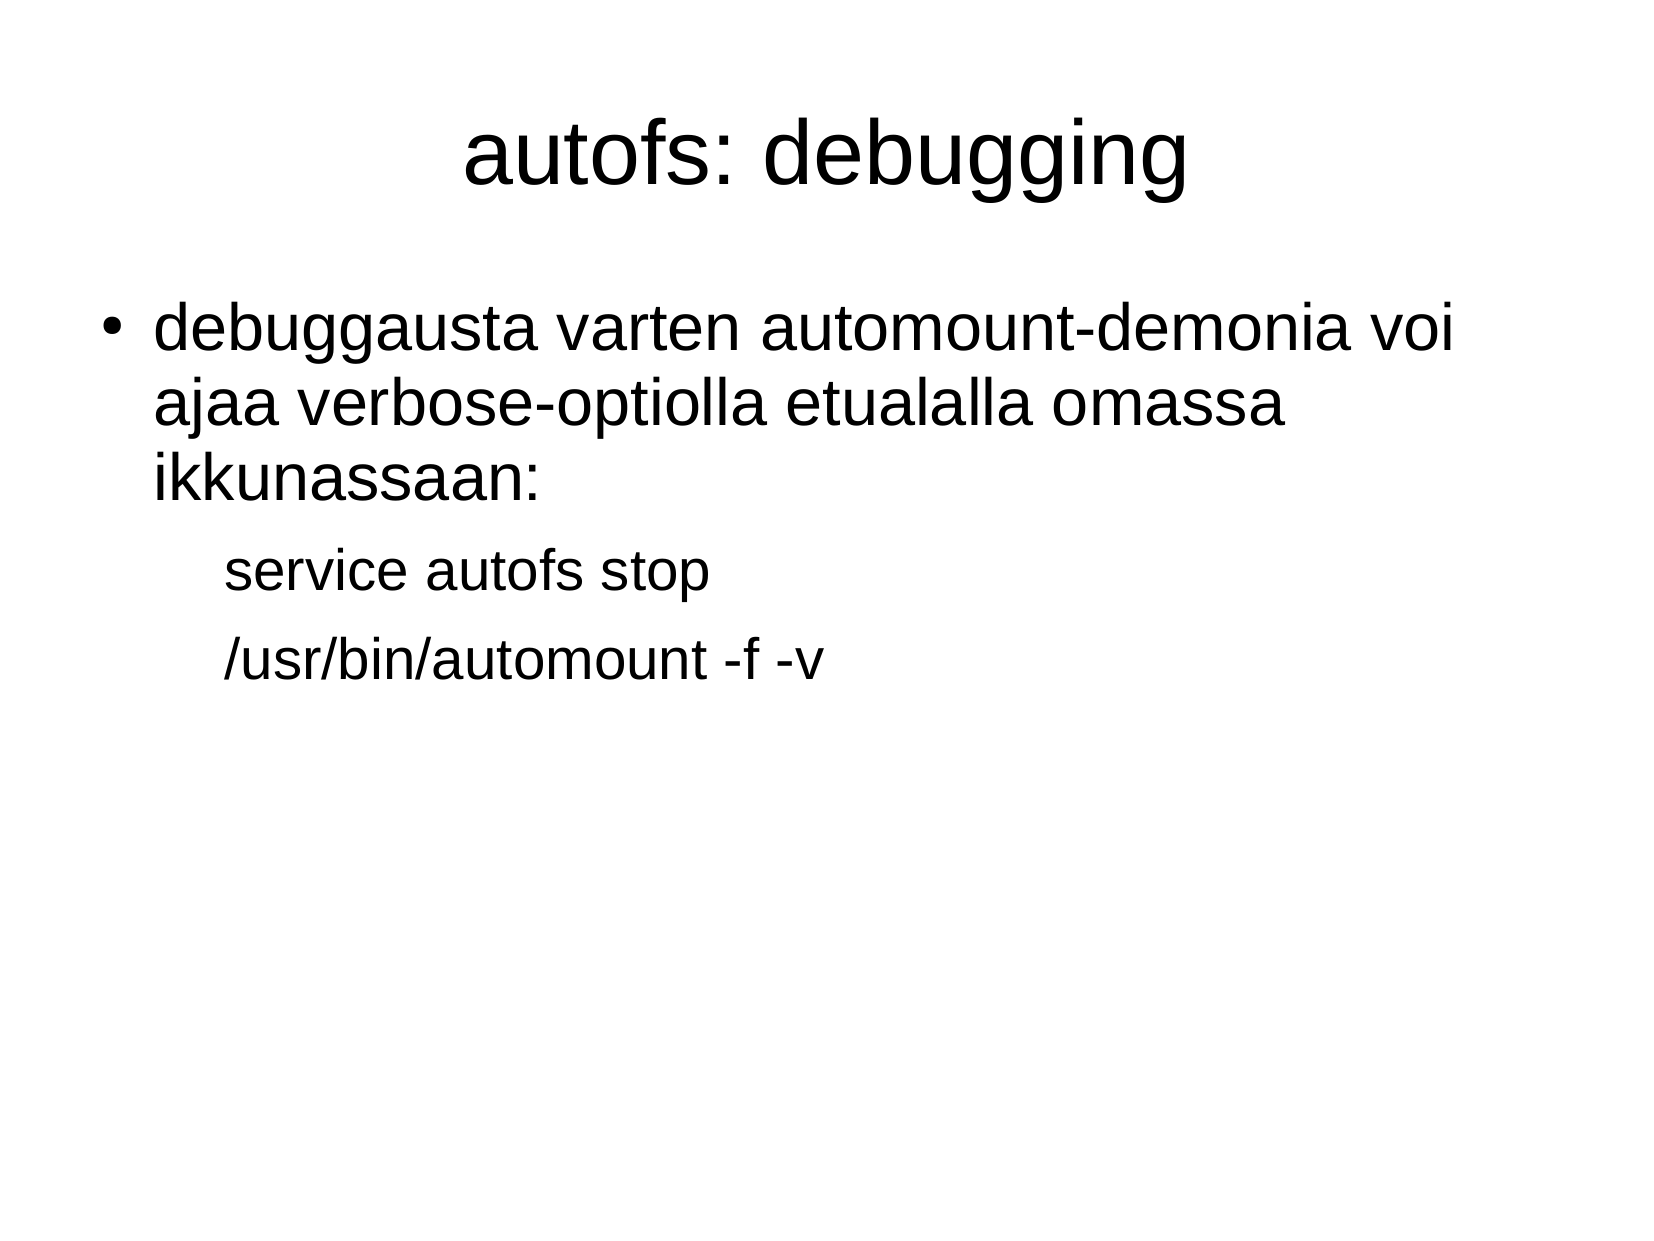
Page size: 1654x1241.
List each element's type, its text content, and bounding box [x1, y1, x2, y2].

title autofs: debugging [82, 49, 1571, 257]
list debuggausta varten automount-demonia voi ajaa verbose-optiolla etualalla omassa ikkunassaan: service autofs stop /usr/bin/automount -f -v [82, 290, 1571, 1010]
